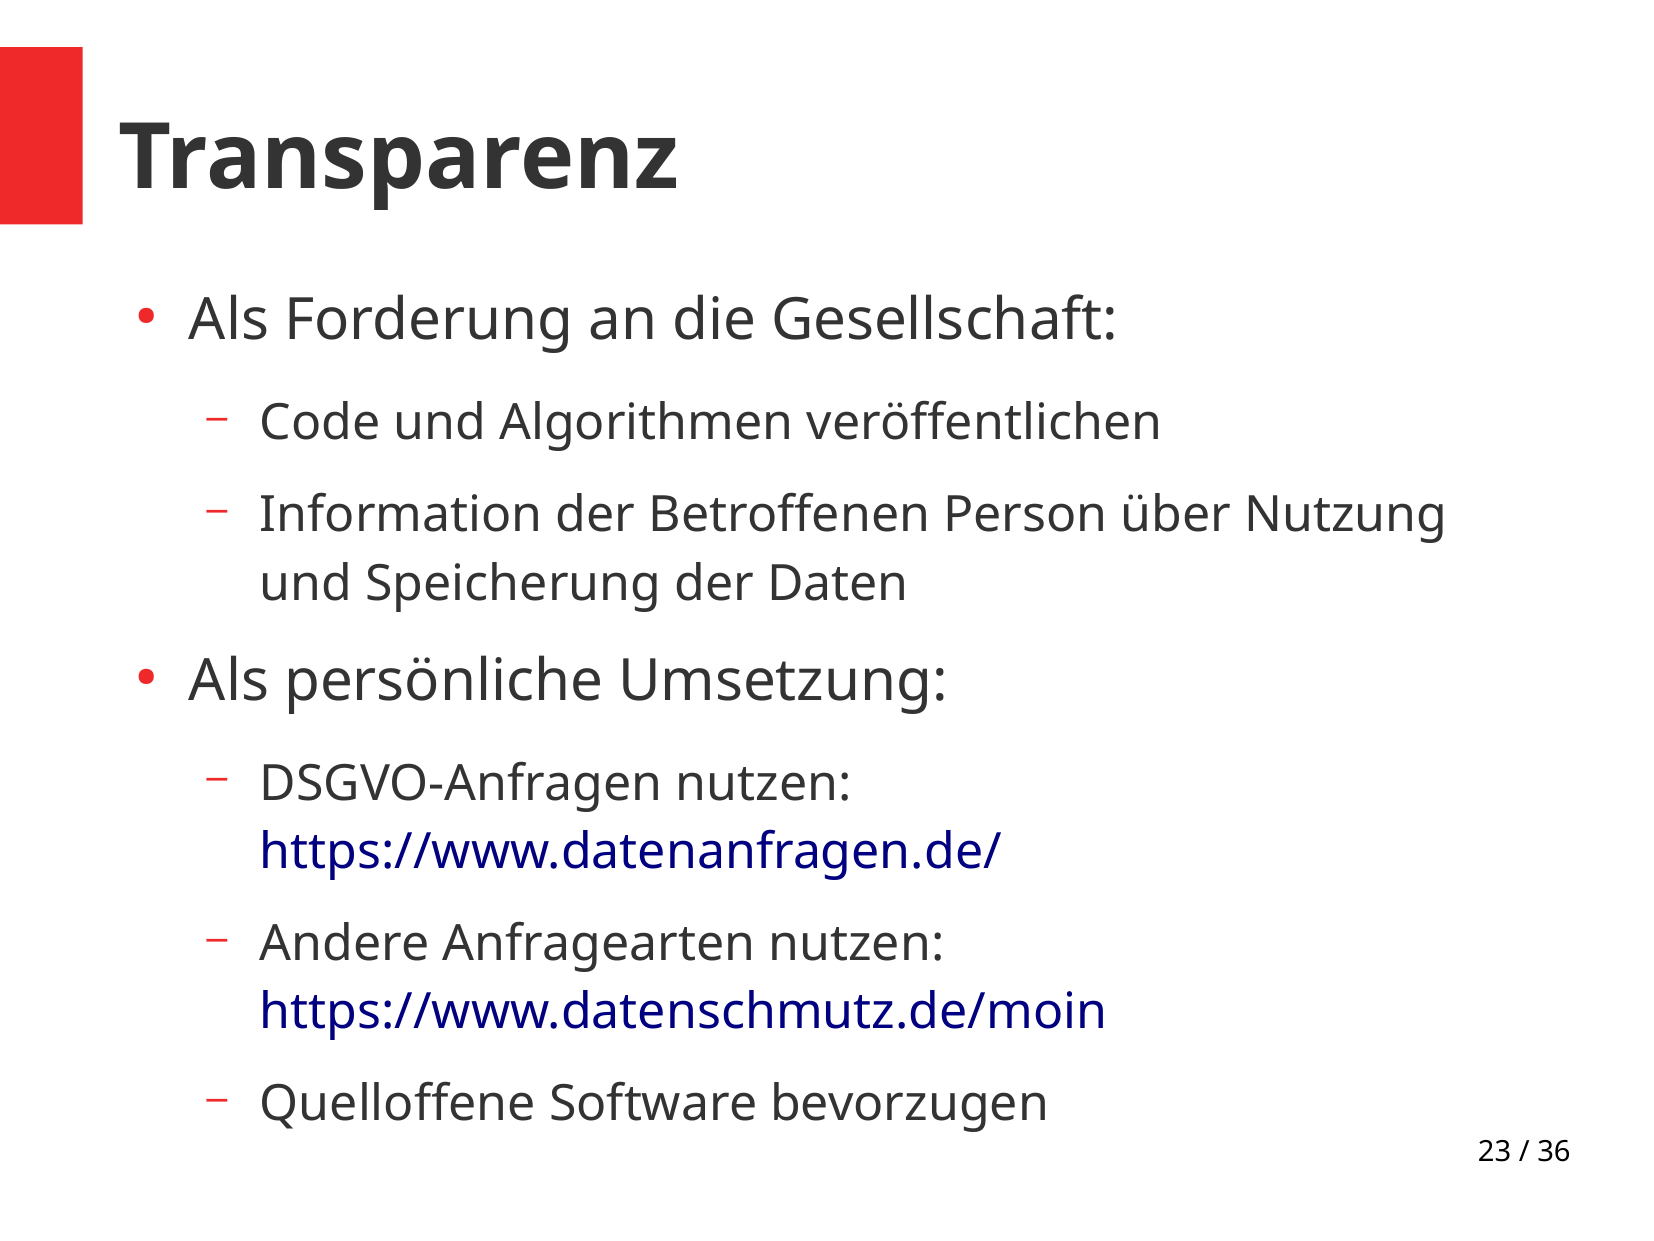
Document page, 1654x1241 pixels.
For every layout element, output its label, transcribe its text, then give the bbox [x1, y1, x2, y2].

title Transparenz [118, 49, 1571, 257]
list Als Forderung an die Gesellschaft: Code und Algorithmen veröffentlichen Information der Betroffenen Person über Nutzung und Speicherung der Daten Als persönliche Umsetzung: DSGVO-Anfragen nutzen: https://www.datenanfragen.de/ Andere Anfragearten nutzen: https://www.datenschmutz.de/moin Quelloffene Software bevorzugen [118, 277, 1536, 997]
